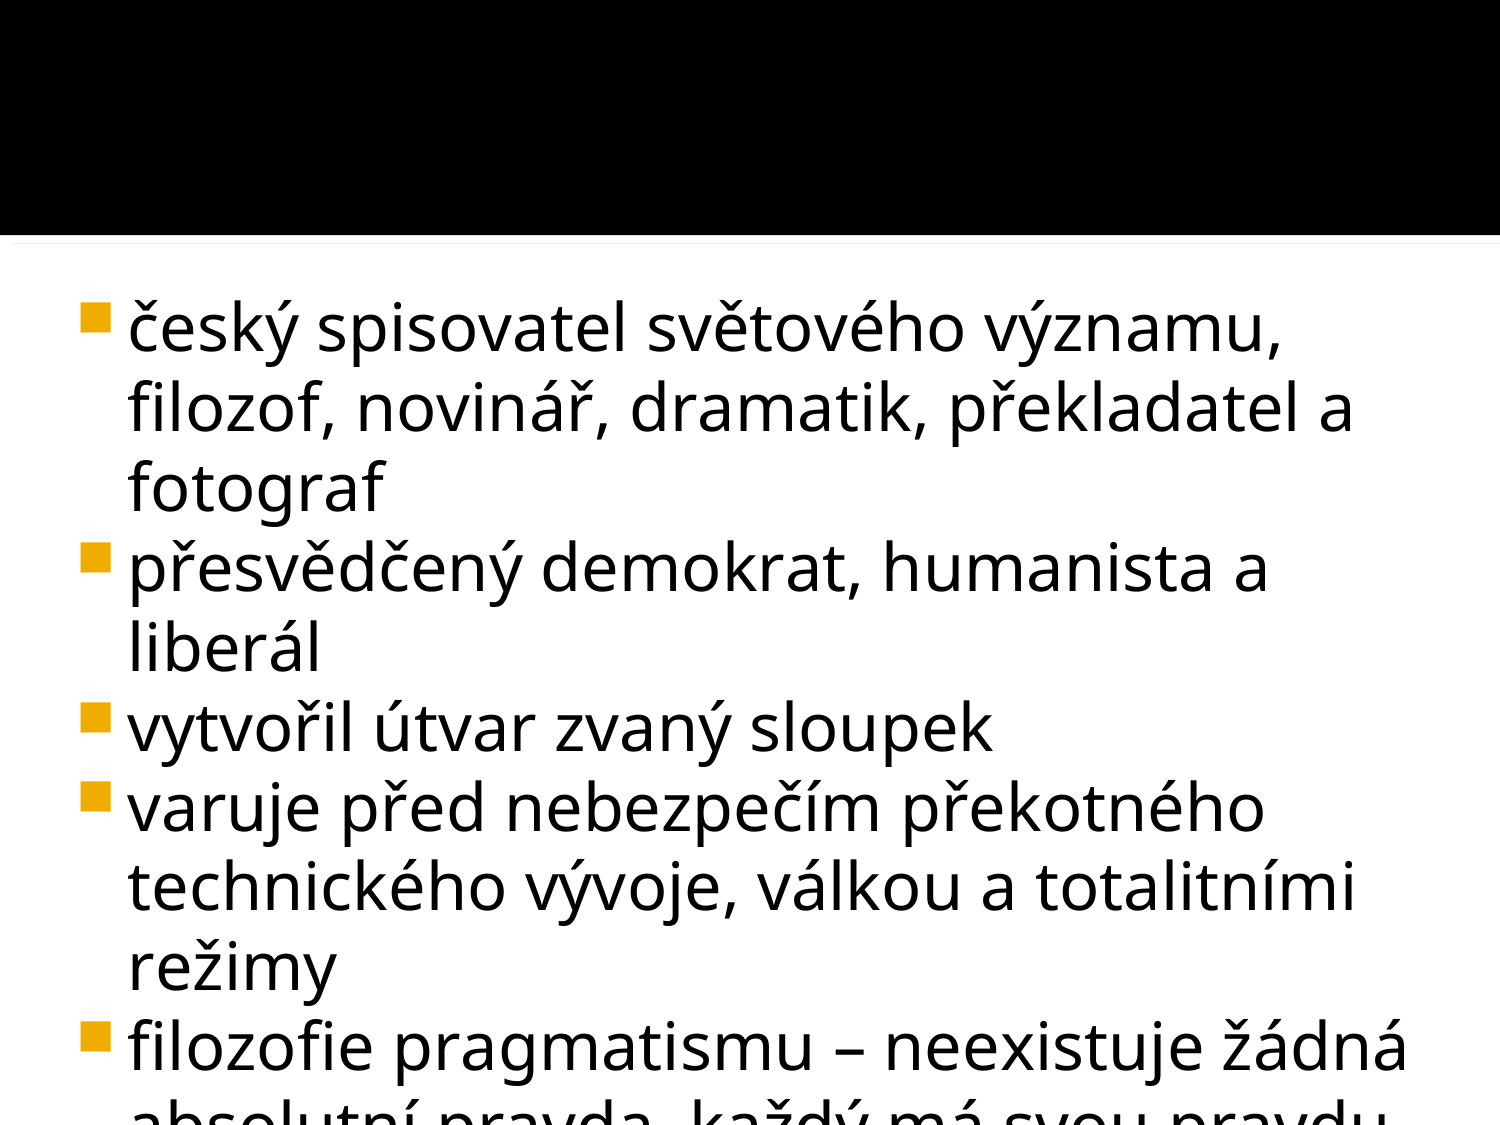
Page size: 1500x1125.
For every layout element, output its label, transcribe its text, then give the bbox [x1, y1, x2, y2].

list český spisovatel světového významu, filozof, novinář, dramatik, překladatel a fotograf přesvědčený demokrat, humanista a liberál vytvořil útvar zvaný sloupek varuje před nebezpečím překotného technického vývoje, válkou a totalitními režimy filozofie pragmatismu – neexistuje žádná absolutní pravda, každý má svou pravdu, pravdivé je to, co je mi užitečné [46, 269, 1465, 1092]
